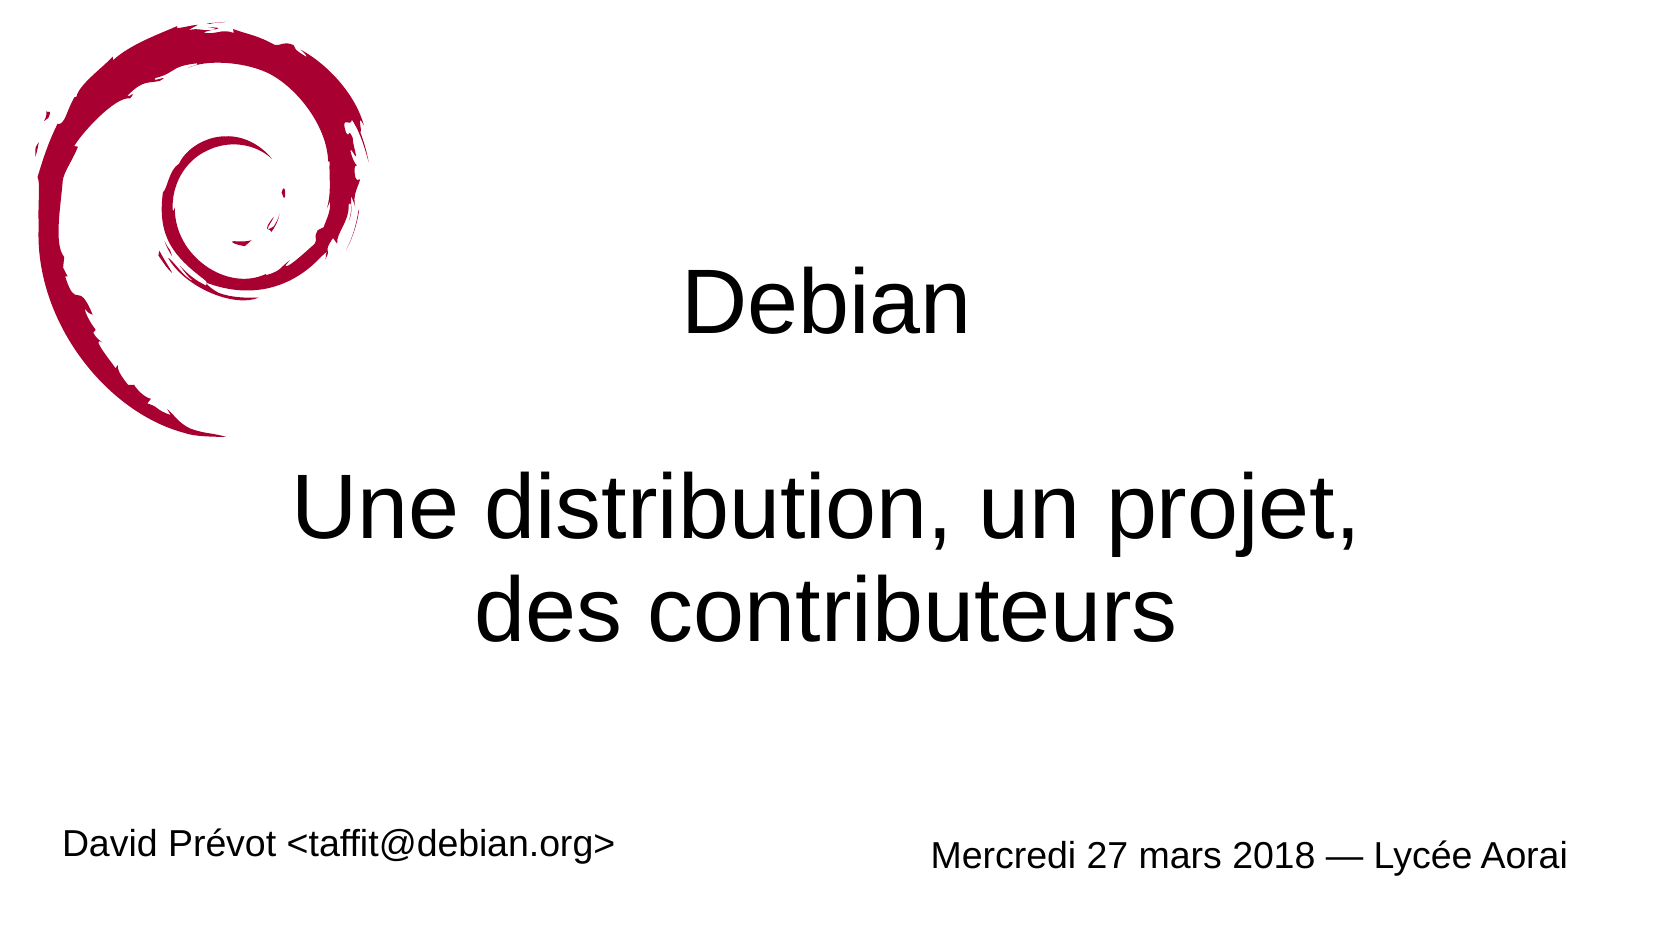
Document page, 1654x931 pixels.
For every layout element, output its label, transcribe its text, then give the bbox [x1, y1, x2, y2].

text_box Mercredi 27 mars 2018 — Lycée Aorai [915, 826, 1583, 877]
picture [35, 21, 369, 438]
title Debian Une distribution, un projet, des contributeurs [82, 37, 1571, 875]
text_box David Prévot <taffit@debian.org> [47, 814, 638, 866]
